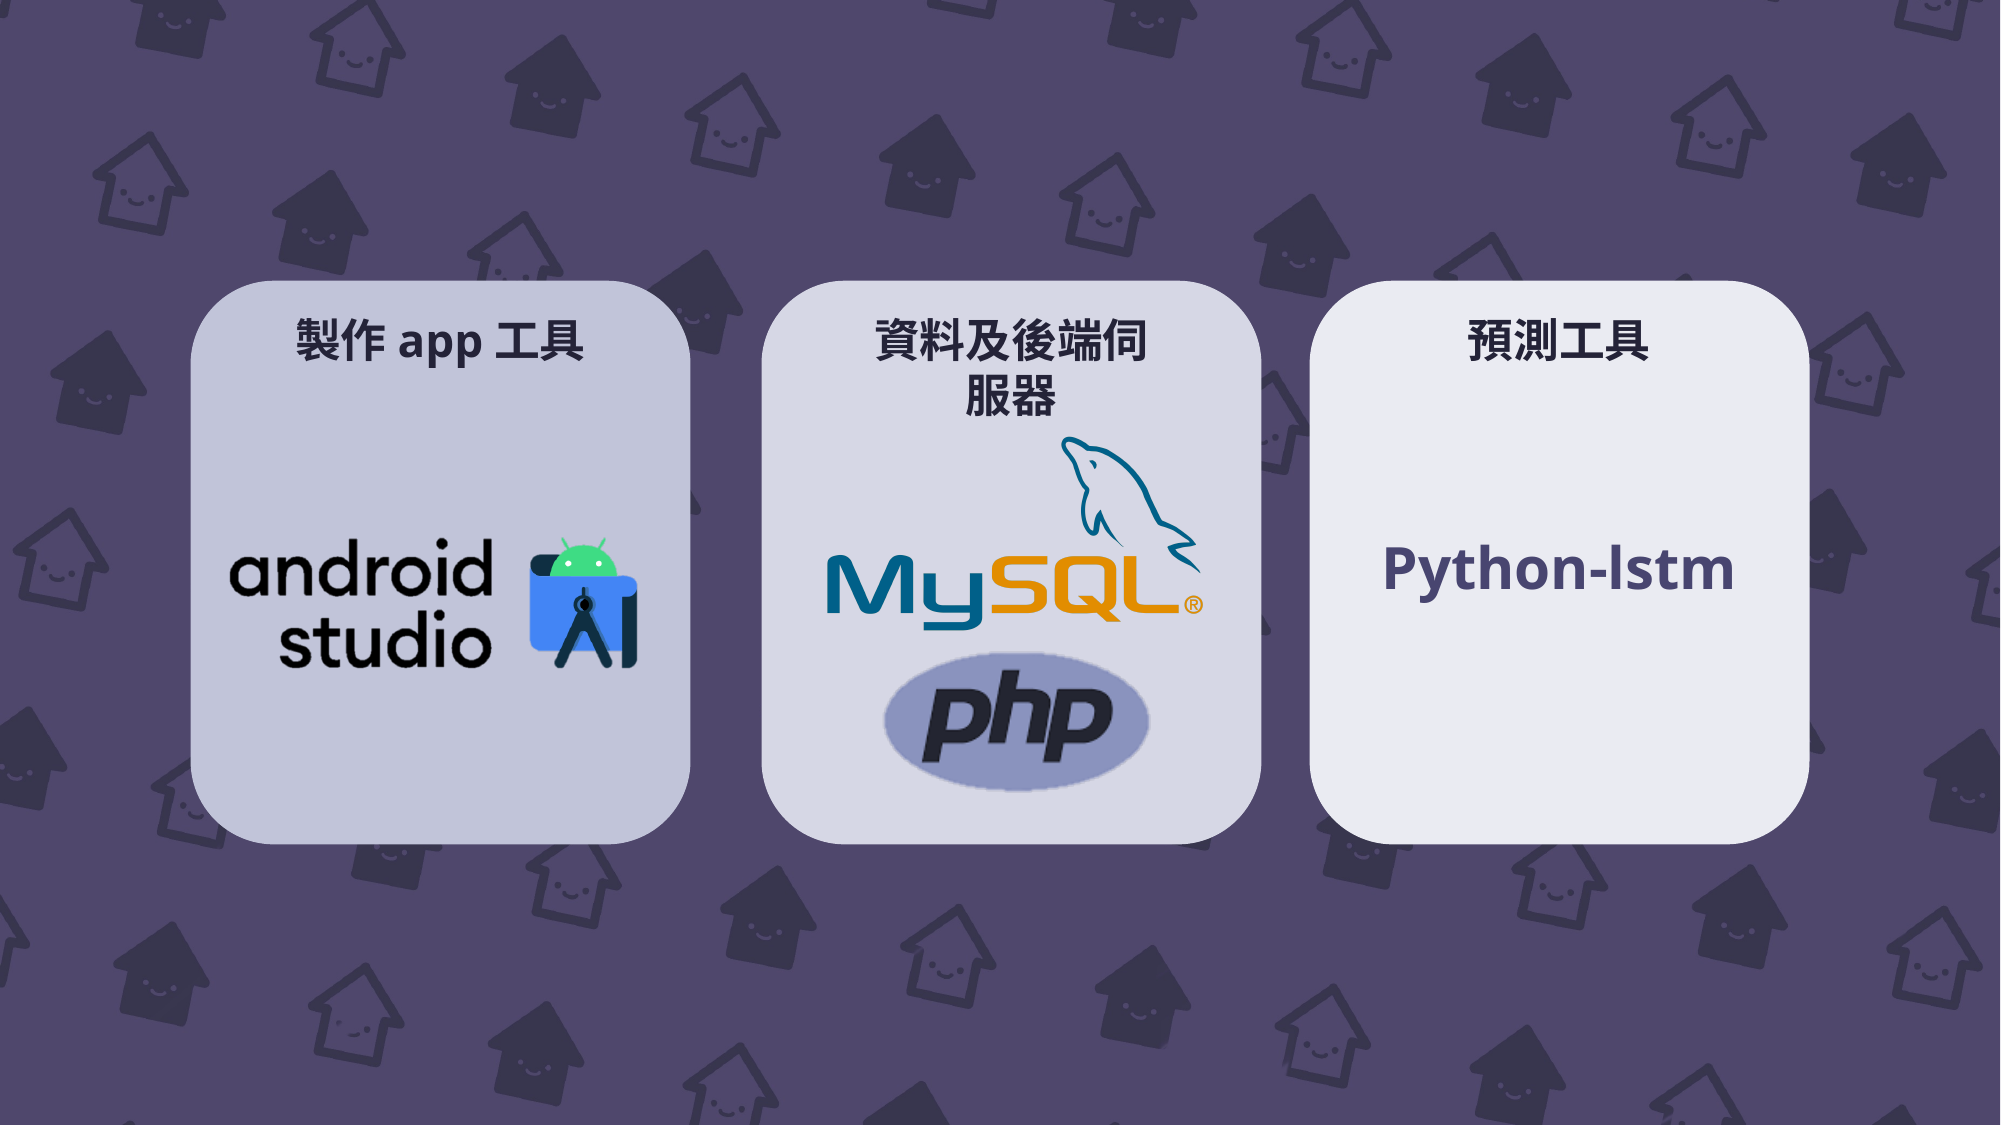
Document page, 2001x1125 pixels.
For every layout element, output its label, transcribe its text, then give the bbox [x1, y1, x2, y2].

picture [0, 0, 2000, 1125]
text_box [190, 731, 691, 845]
text_box 資料及後端伺服器 [837, 304, 1185, 431]
text_box [190, 280, 691, 488]
text_box [1309, 280, 1810, 845]
text_box 預測工具 [1386, 304, 1733, 376]
text_box 製作app工具 [267, 304, 614, 376]
text_box [761, 280, 1262, 845]
text_box Python-lstm [1343, 523, 1776, 610]
